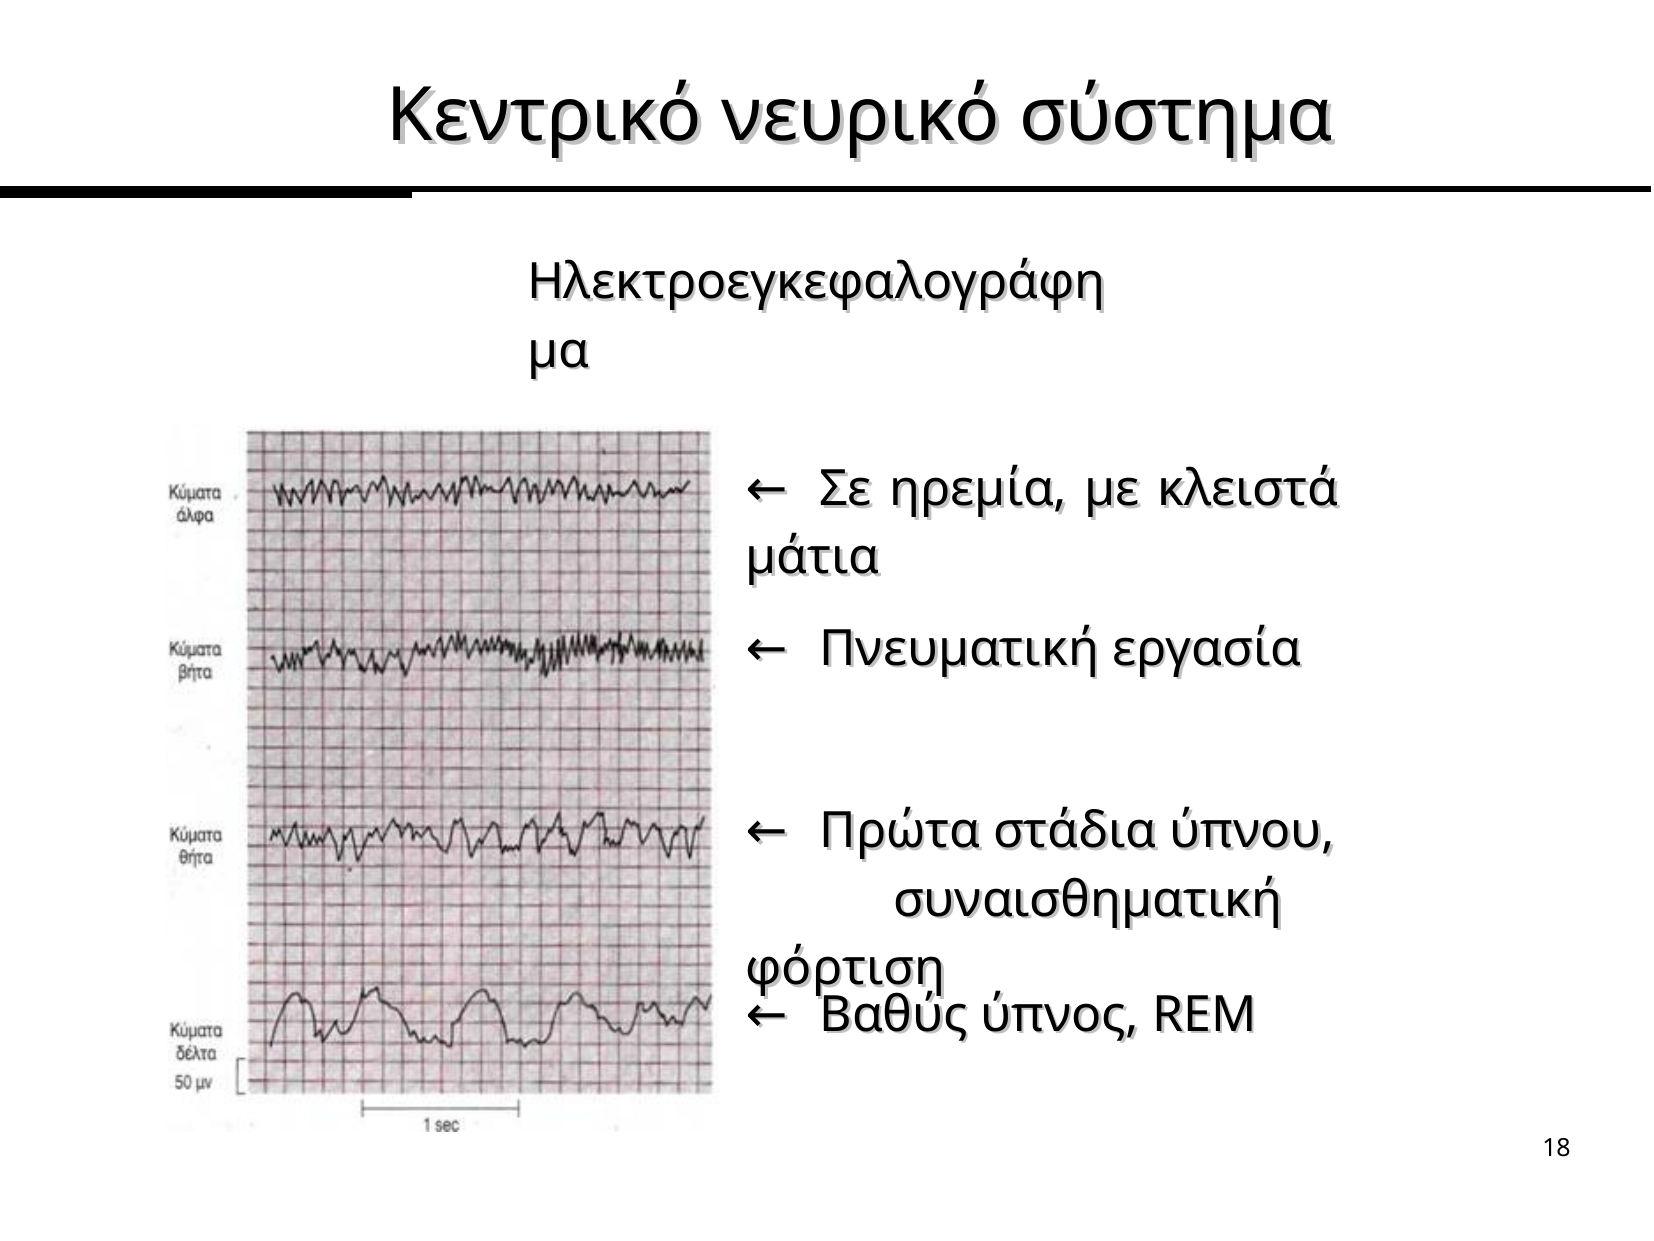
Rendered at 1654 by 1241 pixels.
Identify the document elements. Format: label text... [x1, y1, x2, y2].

picture [165, 423, 719, 1132]
text_box ← Σε ηρεμία, με κλειστά μάτια [730, 444, 1465, 520]
text_box ← Πνευματική εργασία [730, 604, 1442, 680]
text_box Ηλεκτροεγκεφαλογράφημα [512, 237, 1142, 313]
text_box ← Πρώτα στάδια ύπνου, συναισθηματική φόρτιση [730, 787, 1442, 923]
text_box ← Βαθύς ύπνος, REM [730, 970, 1442, 1046]
text_box Κεντρικό νευρικό σύστημα [372, 52, 1276, 158]
